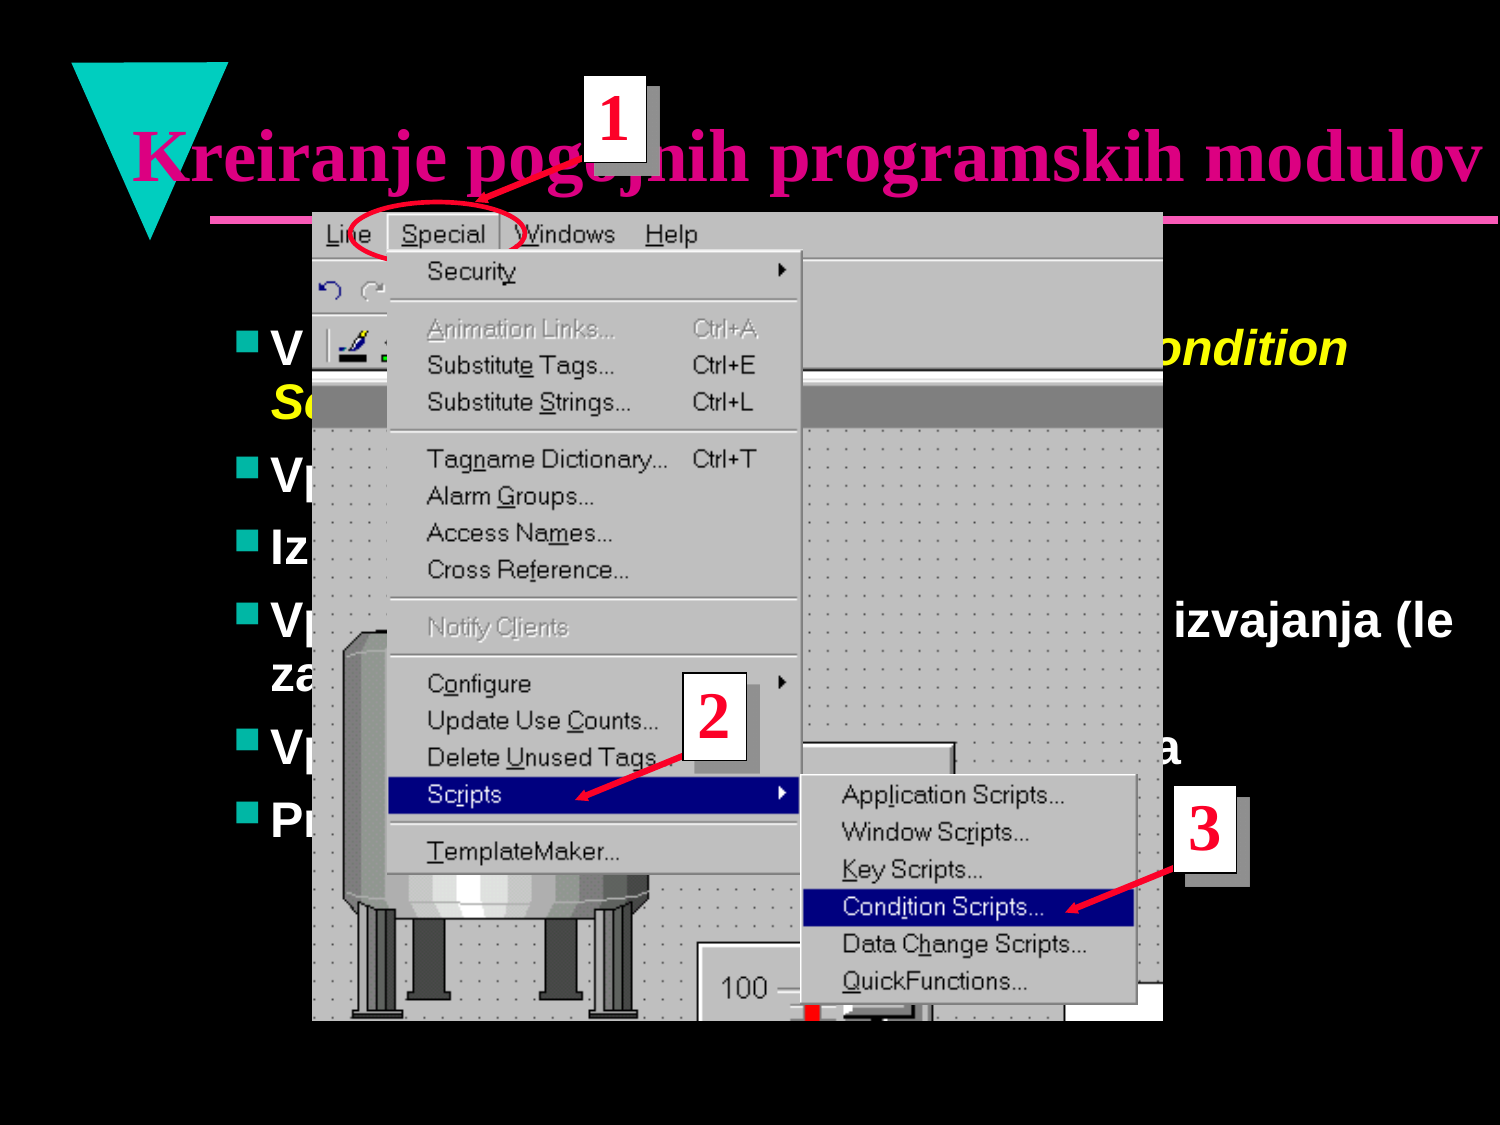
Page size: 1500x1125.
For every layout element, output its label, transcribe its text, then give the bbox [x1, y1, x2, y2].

title Kreiranje pogojnih programskih modulov [117, 63, 1500, 251]
chart [312, 212, 1163, 1021]
text_box 2 [683, 672, 747, 761]
list V meniju izberemo: Special/Scripts/Condition Scripts Vpišemo pogoj Izberemo tip Vpišemo časovni interval ponavljanja izvajanja (le za While True, While False tip) Vpišemo ukaze programskega modula Programski modul shranimo [143, 314, 312, 990]
list V meniju izberemo: Special/Scripts/Condition Scripts Vpišemo pogoj Izberemo tip Vpišemo časovni interval ponavljanja izvajanja (le za While True, While False tip) Vpišemo ukaze programskega modula Programski modul shranimo [1163, 314, 1500, 990]
text_box 3 [1173, 785, 1237, 873]
text_box 1 [583, 74, 647, 163]
